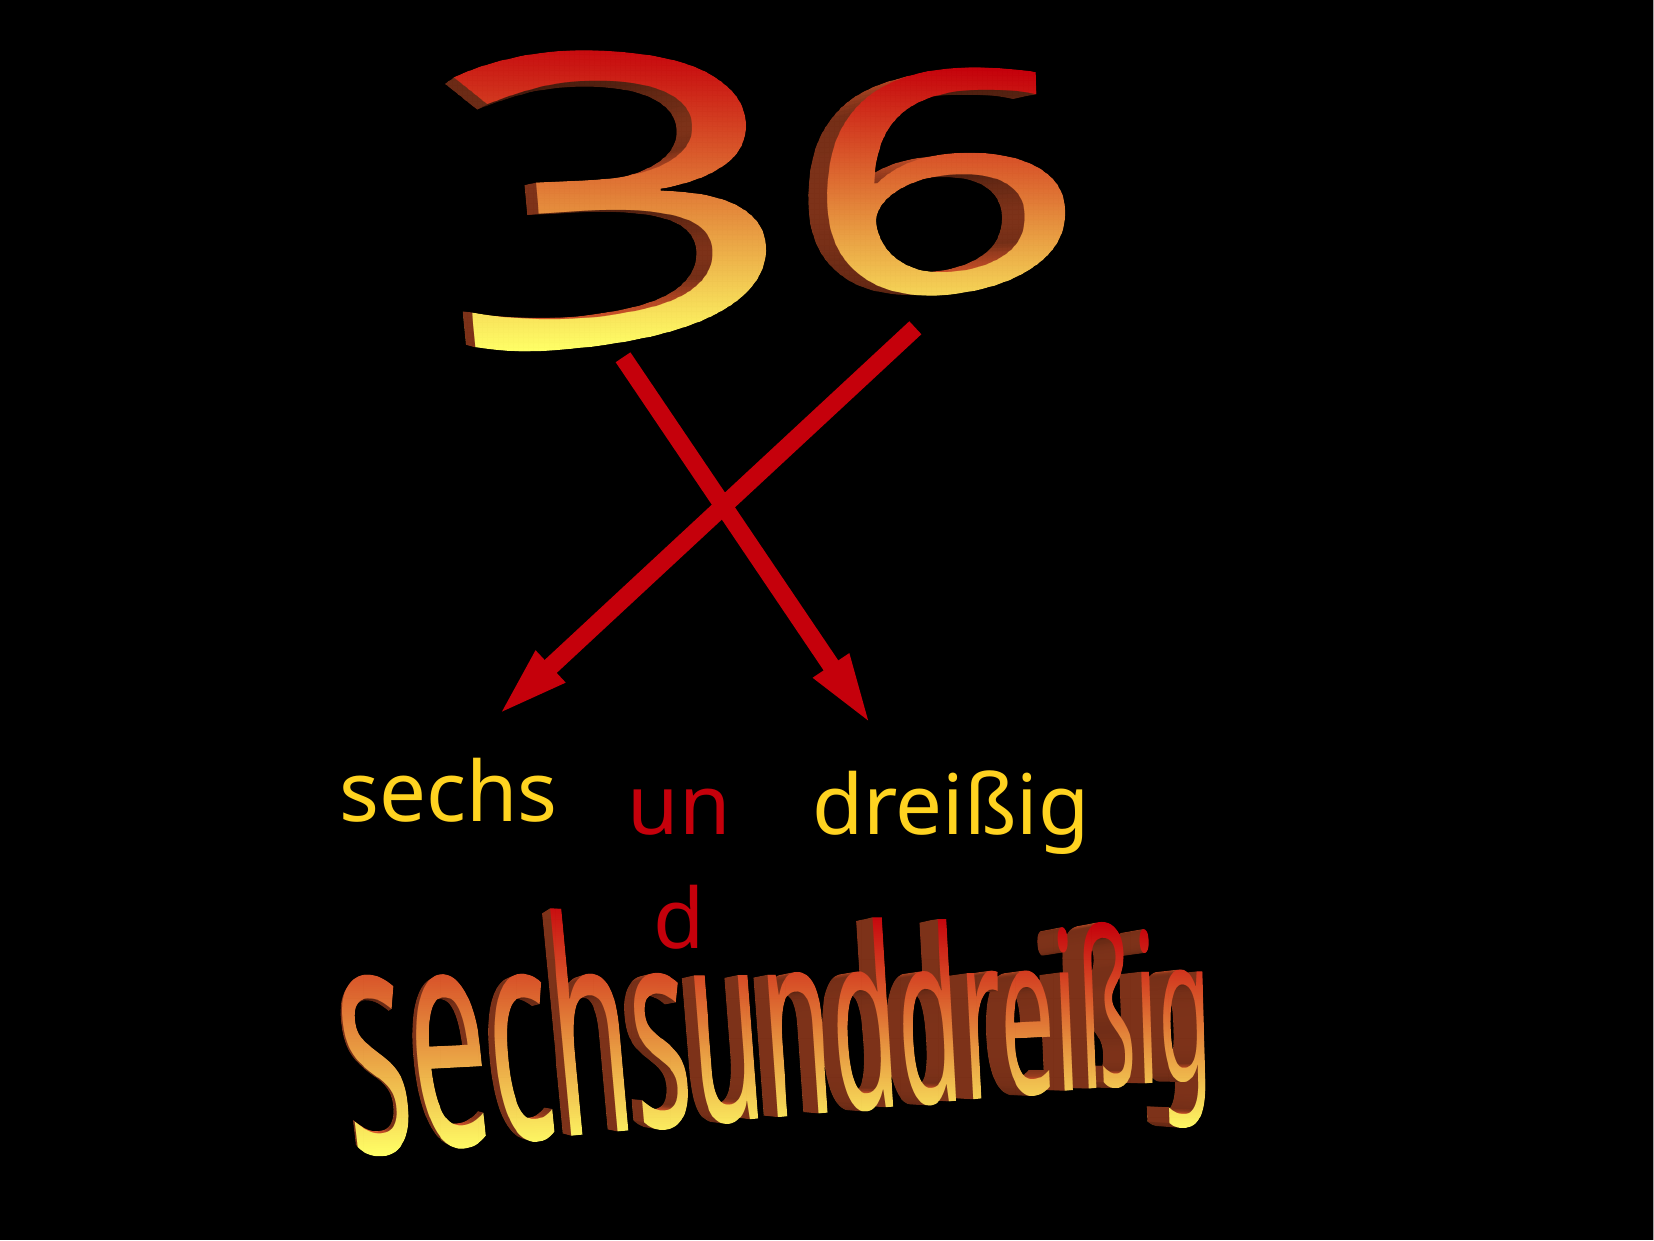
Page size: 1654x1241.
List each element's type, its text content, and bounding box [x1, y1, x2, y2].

text_box sechs [324, 725, 591, 857]
text_box und [590, 738, 768, 870]
text_box dreißig [797, 738, 1152, 870]
